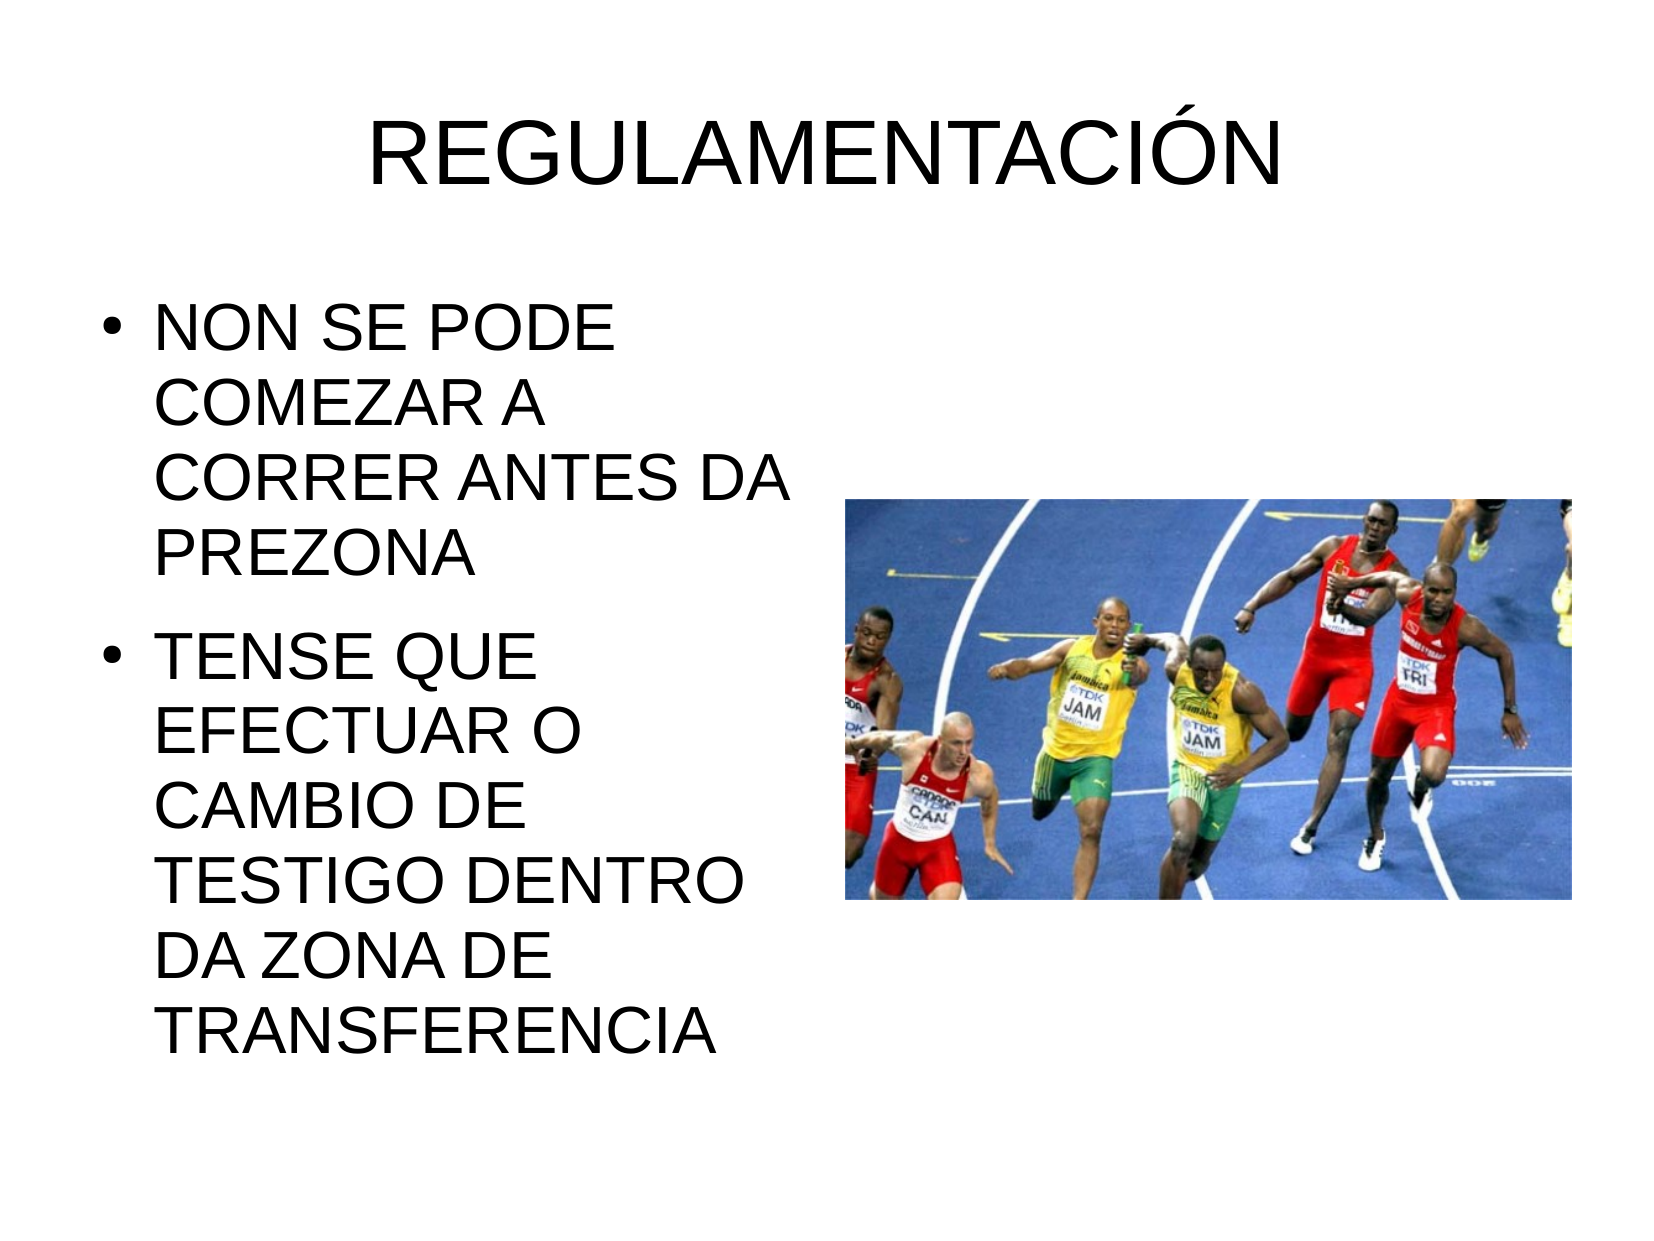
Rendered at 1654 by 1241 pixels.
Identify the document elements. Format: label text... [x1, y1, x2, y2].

picture [845, 499, 1572, 900]
list NON SE PODE COMEZAR A CORRER ANTES DA PREZONA TENSE QUE EFECTUAR O CAMBIO DE TESTIGO DENTRO DA ZONA DE TRANSFERENCIA [82, 290, 809, 1094]
title REGULAMENTACIÓN [82, 56, 1571, 250]
